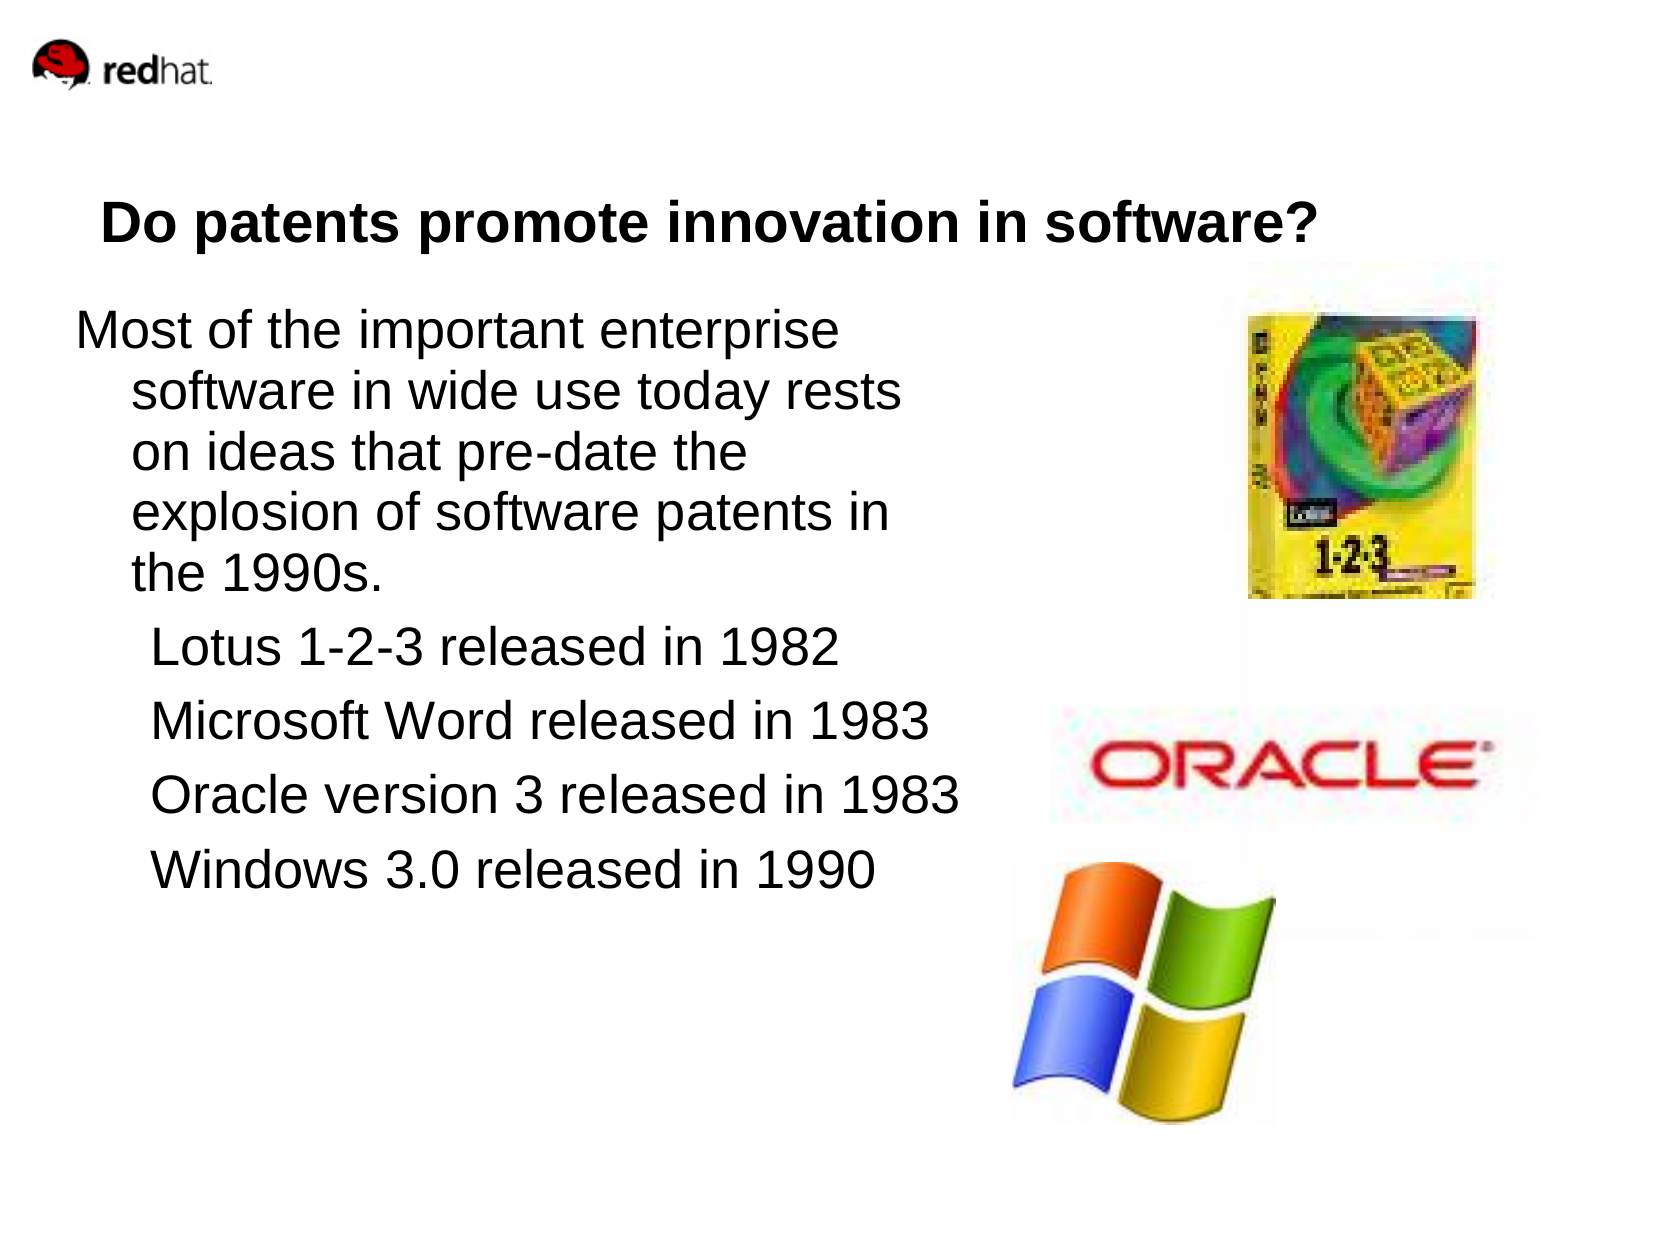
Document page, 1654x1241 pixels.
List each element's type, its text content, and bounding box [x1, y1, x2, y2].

chart [975, 337, 1576, 1206]
list Most of the important enterprise software in wide use today rests on ideas that pre-date the explosion of software patents in the 1990s. Lotus 1-2-3 released in 1982 Microsoft Word released in 1983 Oracle version 3 released in 1983 Windows 3.0 released in 1990 [75, 300, 976, 1241]
picture [1125, 262, 1538, 337]
picture [31, 37, 212, 98]
title Do patents promote innovation in software? [100, 164, 1506, 275]
picture [1012, 599, 1538, 1126]
